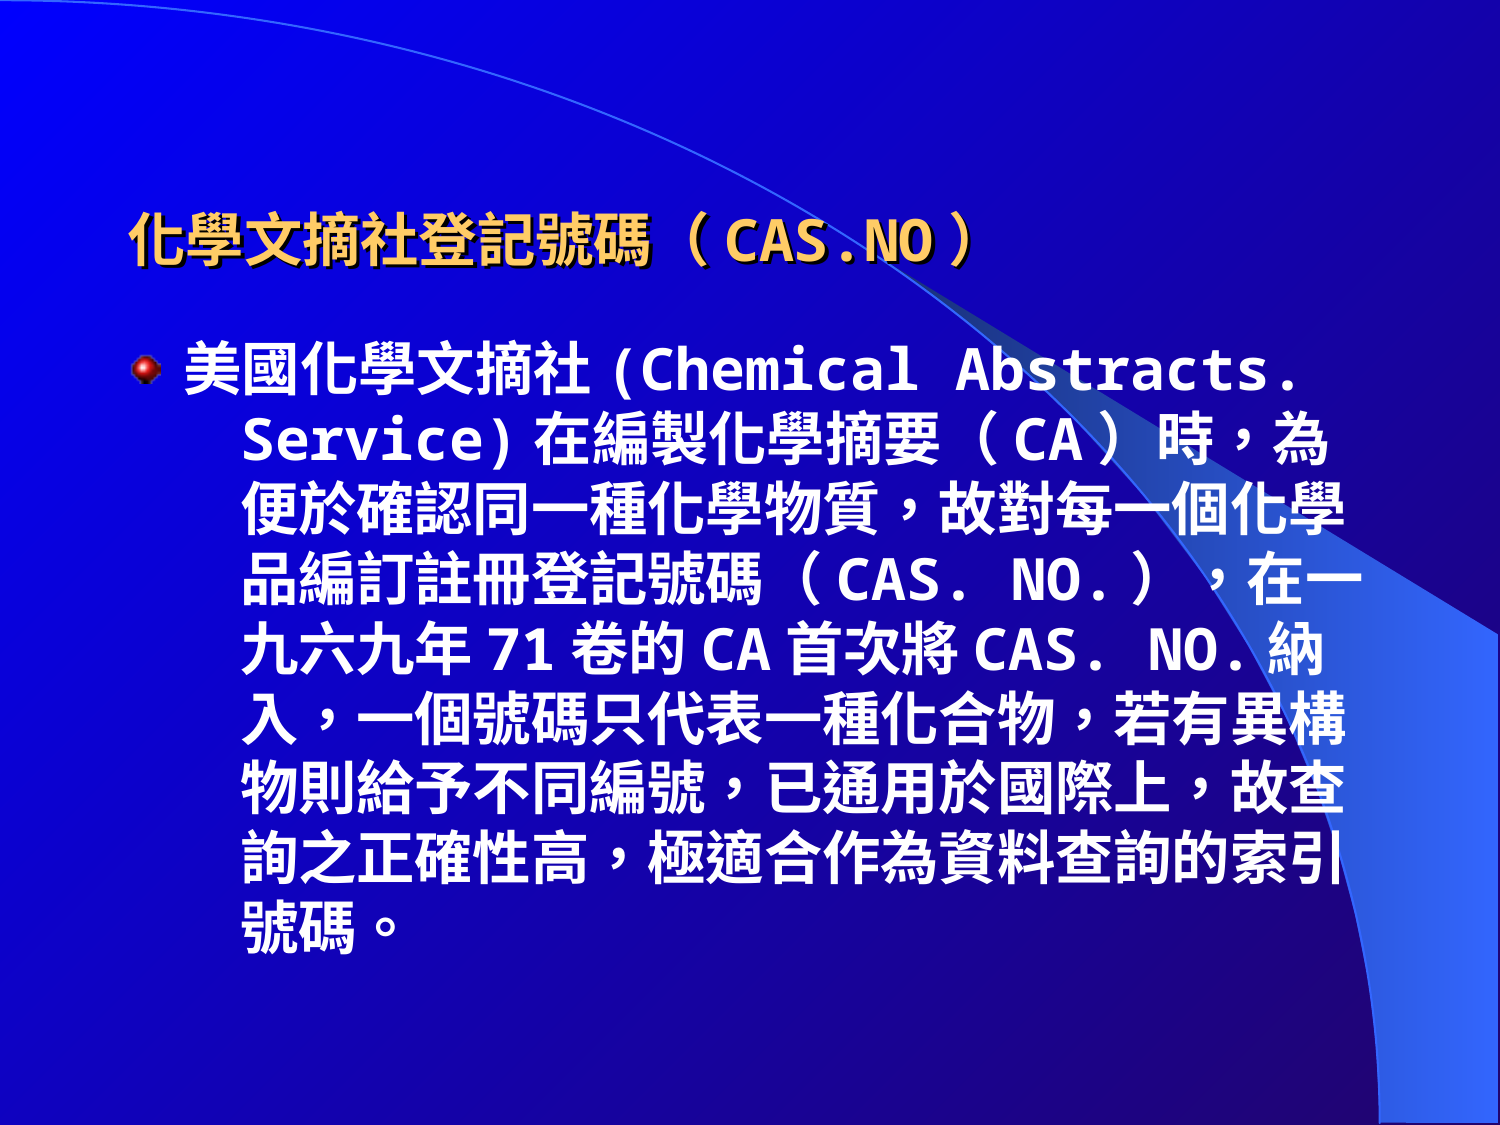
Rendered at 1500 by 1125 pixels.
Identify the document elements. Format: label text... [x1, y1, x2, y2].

list 美國化學文摘社(Chemical Abstracts. Service)在編製化學摘要（CA）時，為便於確認同一種化學物質，故對每一個化學品編訂註冊登記號碼（CAS. NO.），在一九六九年71卷的CA首次將CAS. NO.納入，一個號碼只代表一種化合物，若有異構物則給予不同編號，已通用於國際上，故查詢之正確性高，極適合作為資料查詢的索引號碼。 [112, 324, 1388, 1000]
title 化學文摘社登記號碼（CAS.NO） [112, 187, 1388, 288]
